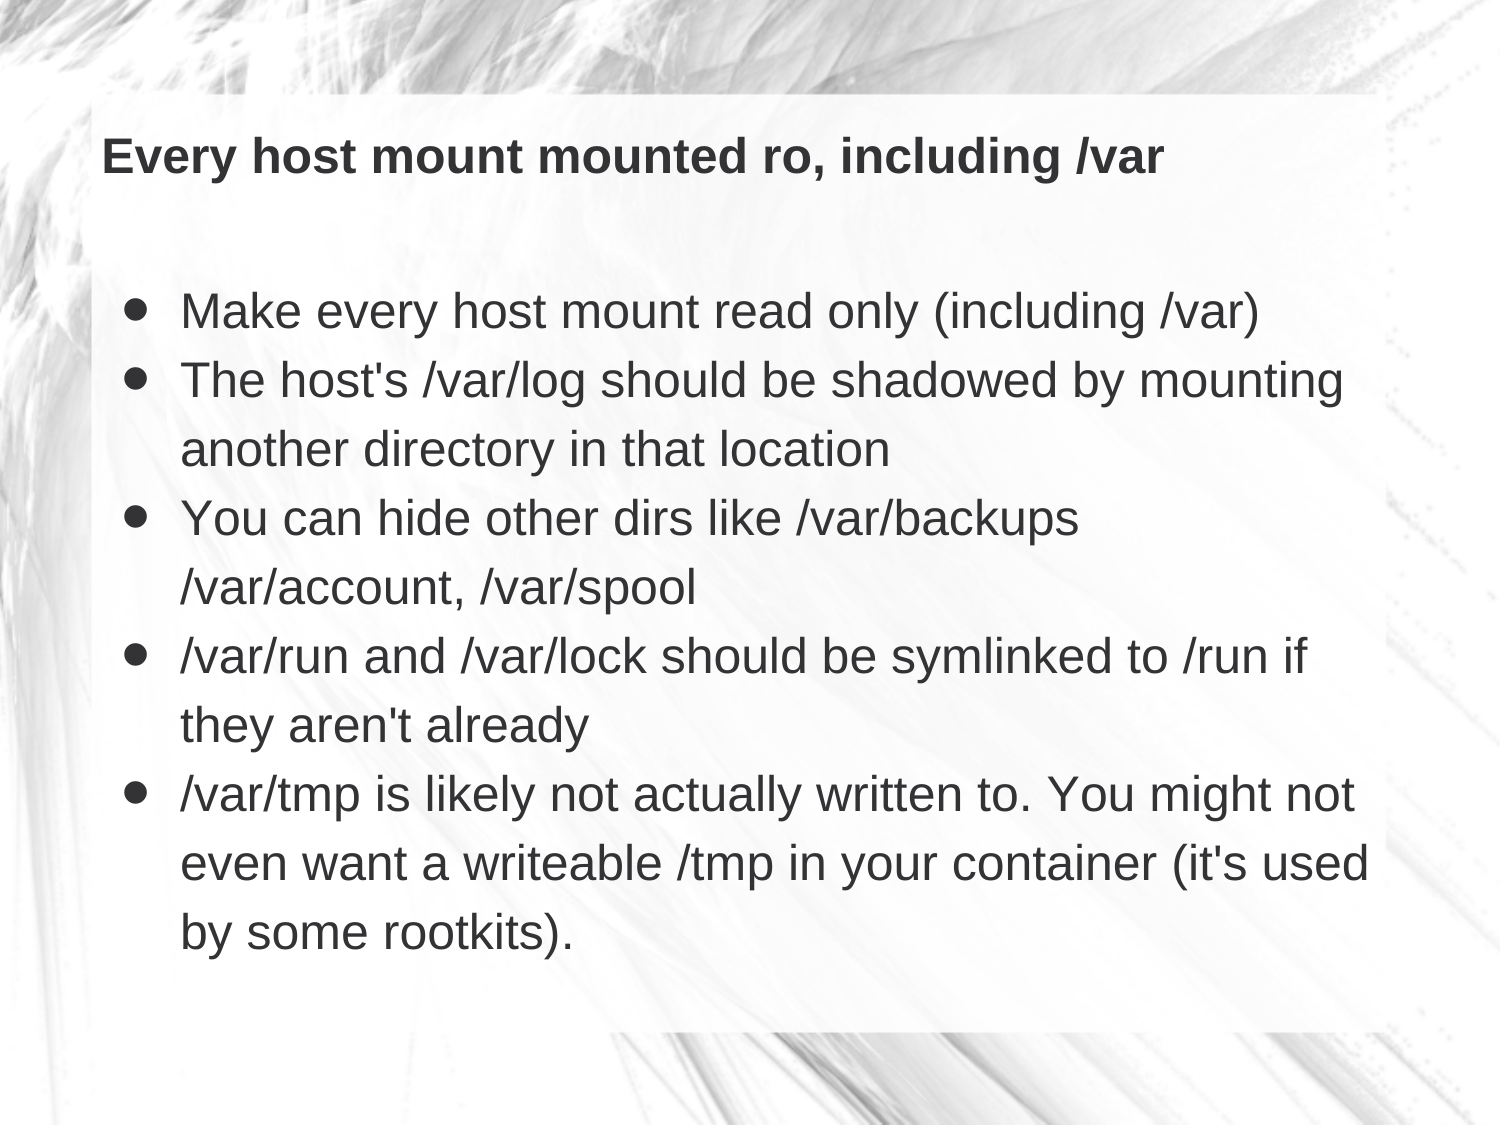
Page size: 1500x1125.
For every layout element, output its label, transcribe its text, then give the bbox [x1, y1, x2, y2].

title Every host mount mounted ro, including /var [61, 108, 1456, 225]
list Make every host mount read only (including /var) The host's /var/log should be shadowed by mounting another directory in that location You can hide other dirs like /var/backups /var/account, /var/spool /var/run and /var/lock should be symlinked to /run if they aren't already /var/tmp is likely not actually written to. You might not even want a writeable /tmp in your container (it's used by some rootkits). [90, 254, 1396, 646]
picture [0, 0, 1500, 1125]
